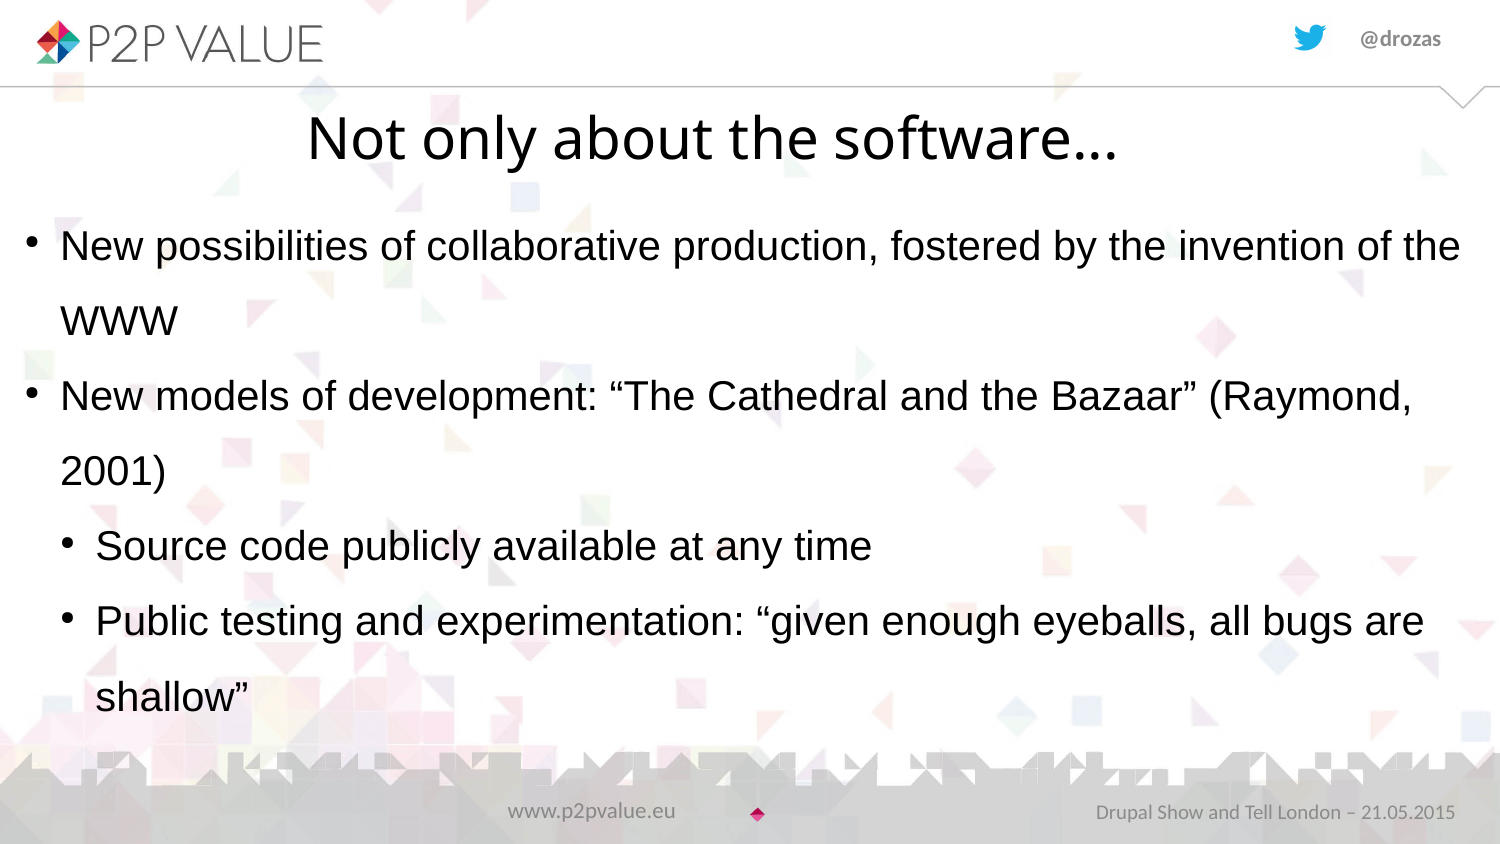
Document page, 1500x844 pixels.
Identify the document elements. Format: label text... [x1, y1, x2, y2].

text_box Drupal Show and Tell London – 21.05.2015 [777, 788, 1470, 834]
picture [0, 0, 1500, 844]
text_box www.p2pvalue.eu [501, 789, 720, 829]
text_box @drozas [1333, 15, 1455, 60]
subtitle New possibilities of collaborative production, fostered by the invention of the WWW New models of development: “The Cathedral and the Bazaar” (Raymond, 2001) Source code publicly available at any time Public testing and experimentation: “given enough eyeballs, all bugs are shallow” [11, 186, 1492, 844]
title Not only about the software... [60, 92, 1366, 181]
